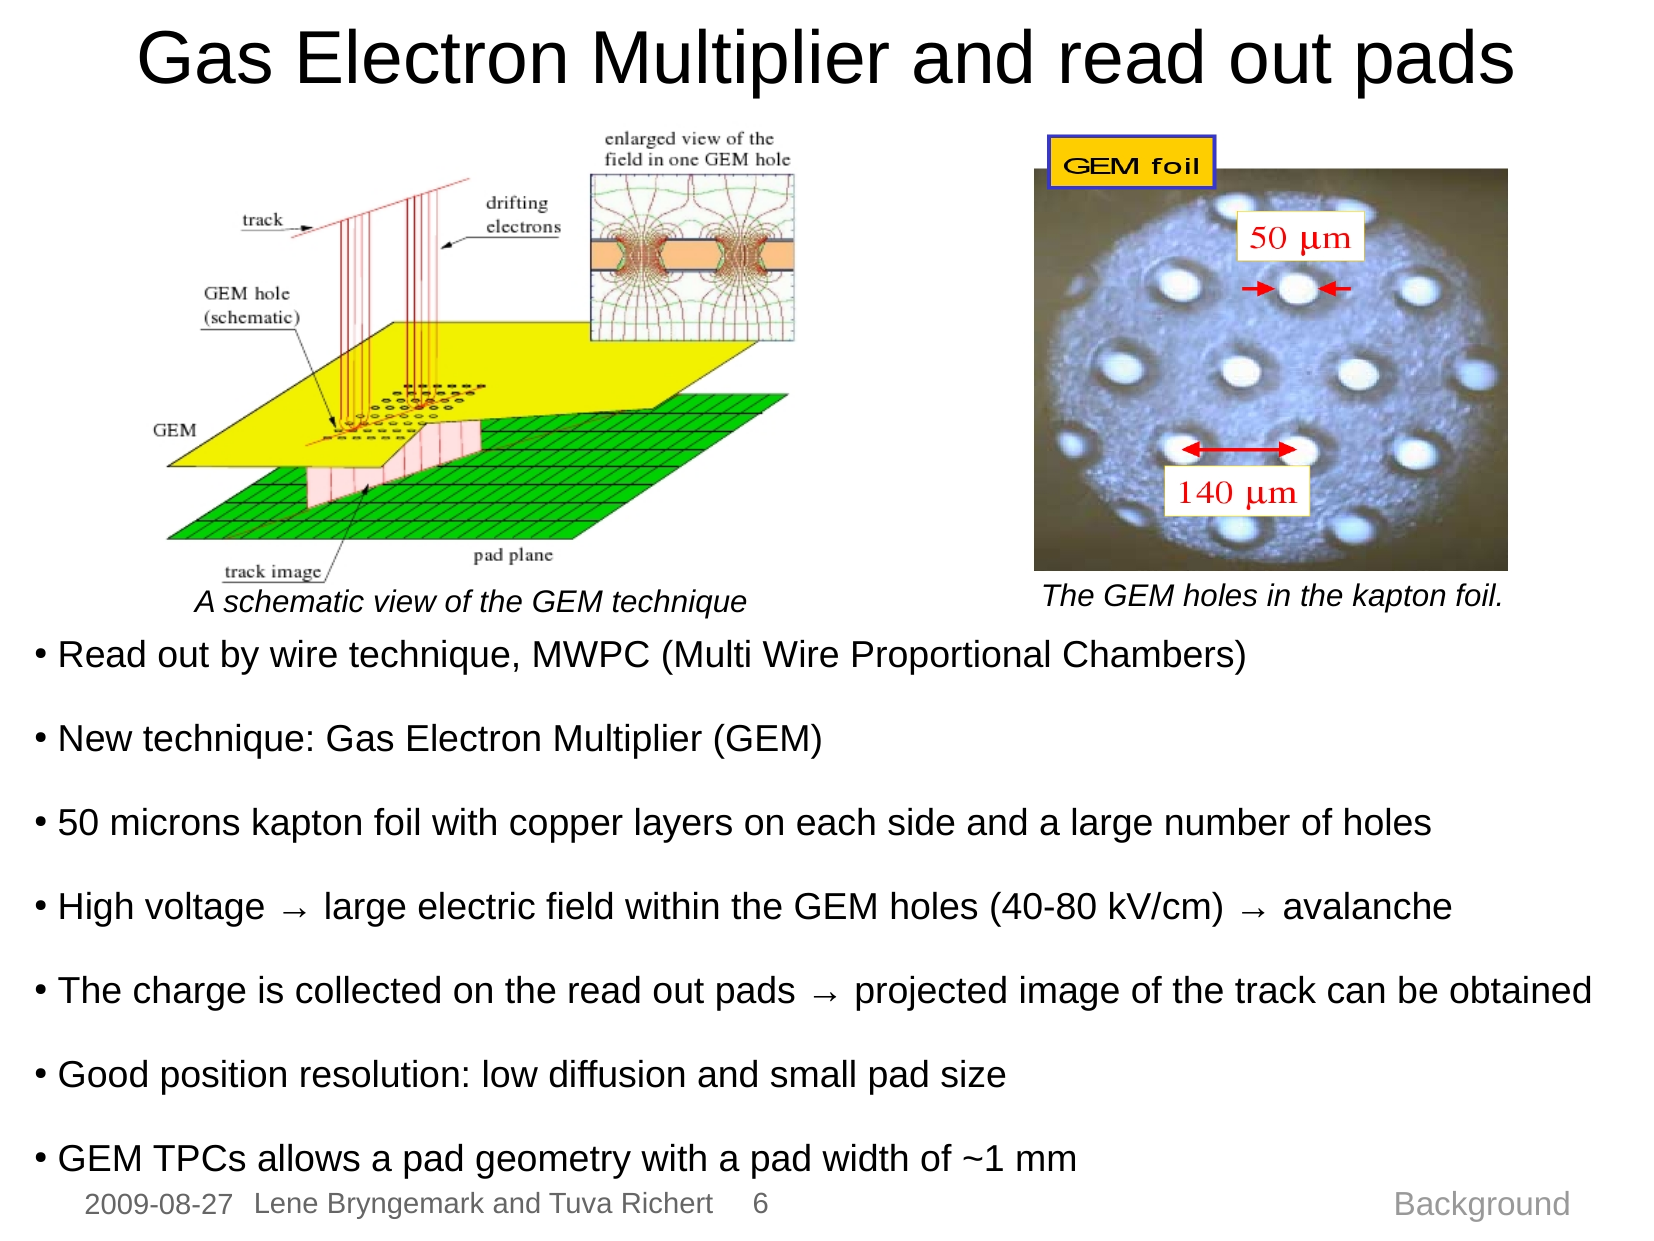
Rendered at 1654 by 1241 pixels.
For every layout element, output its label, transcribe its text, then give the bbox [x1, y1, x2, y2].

picture [1023, 142, 1521, 579]
text_box The GEM holes in the kapton foil. [1040, 577, 1654, 621]
text_box Read out by wire technique, MWPC (Multi Wire Proportional Chambers) New technique: Gas Electron Multiplier (GEM) 50 microns kapton foil with copper layers on each side and a large number of holes High voltage → large electric field within the GEM holes (40-80 kV/cm) → avalanche The charge is collected on the read out pads → projected image of the track can be obtained Good position resolution: low diffusion and small pad size GEM TPCs allows a pad geometry with a pad width of ~1 mm [19, 584, 1619, 1229]
text_box A schematic view of the GEM technique [194, 583, 965, 626]
text_box Gas Electron Multiplier and read out pads [39, 8, 1615, 142]
picture [143, 142, 826, 584]
title Background [83, 1177, 1572, 1232]
